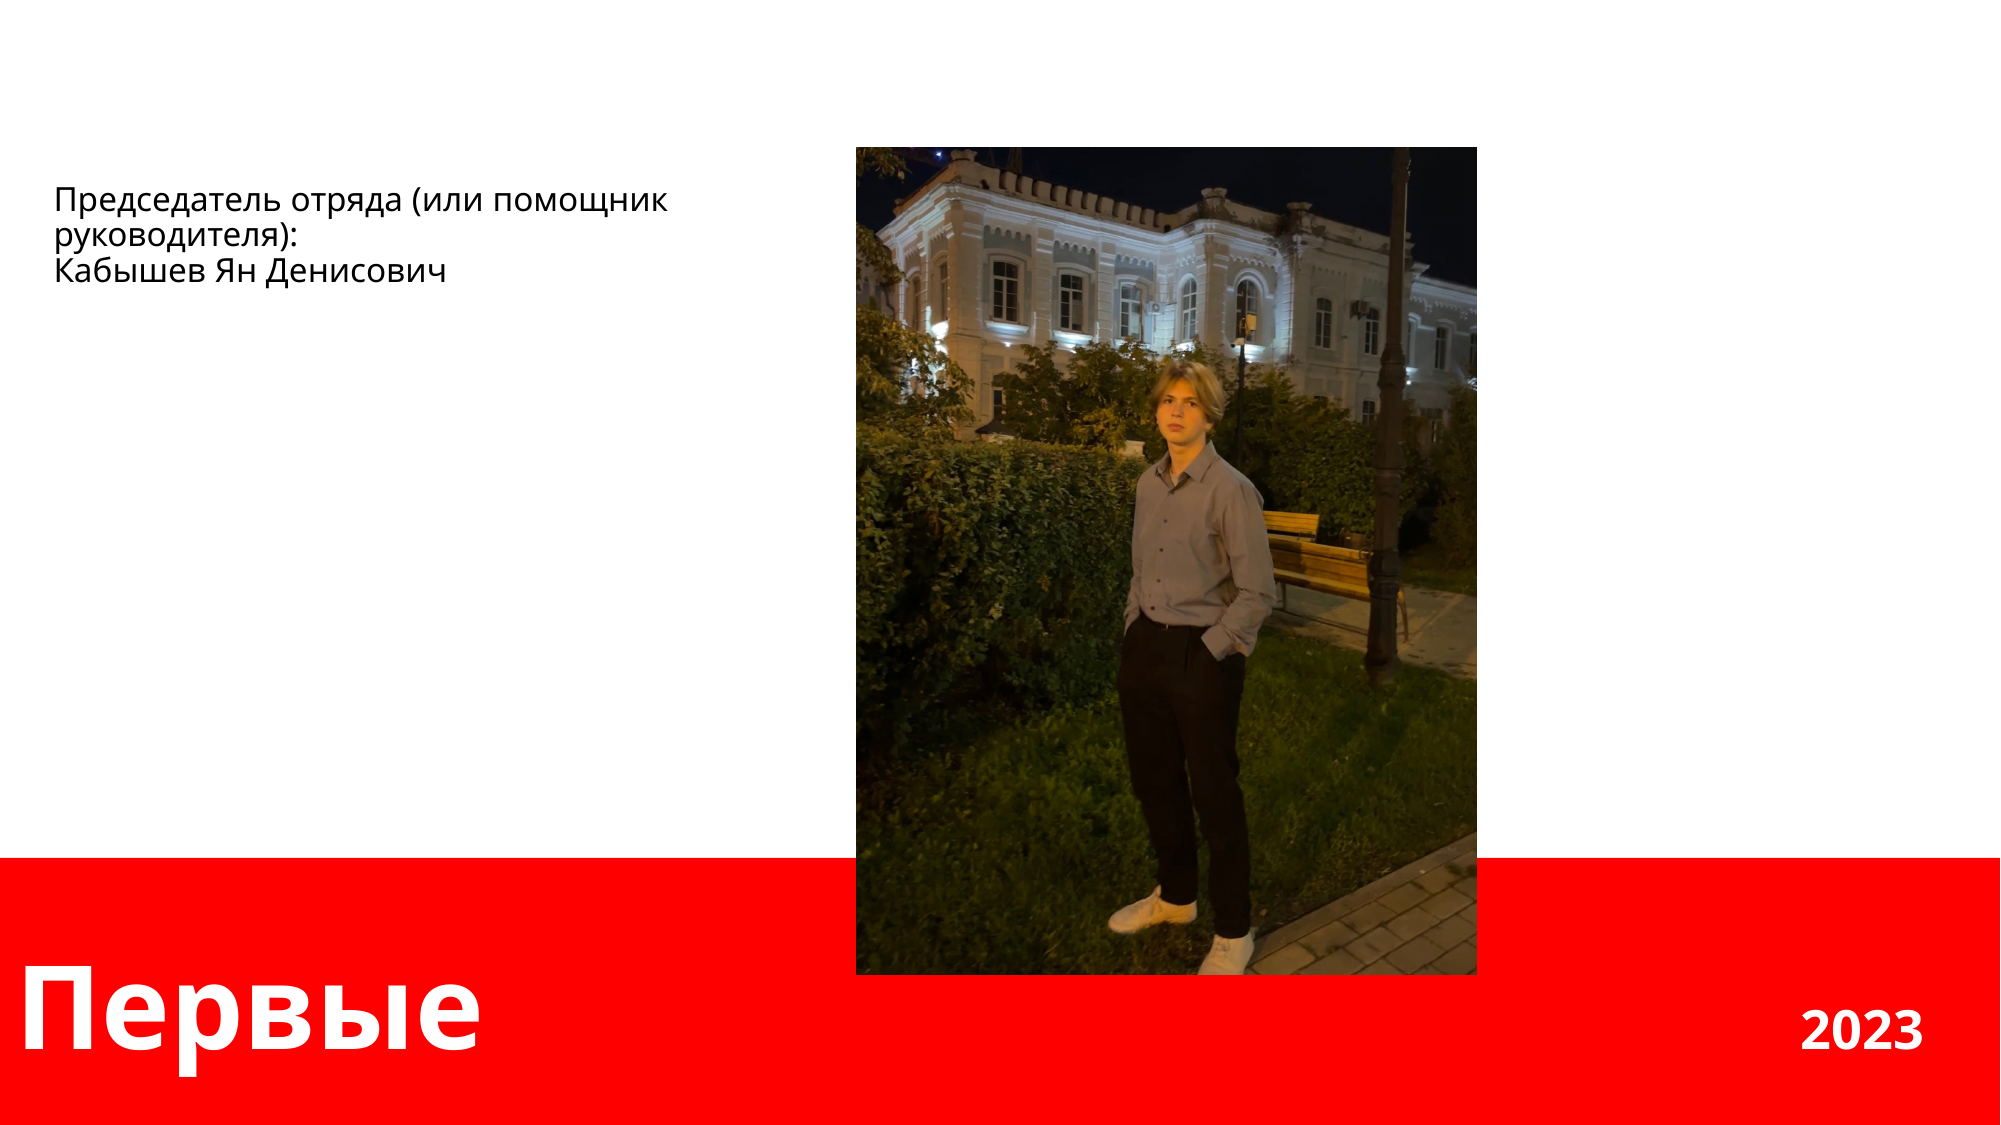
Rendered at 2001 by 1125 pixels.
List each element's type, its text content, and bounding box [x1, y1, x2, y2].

text_box Председатель отряда (или помощник руководителя): Кабышев Ян Денисович [38, 120, 839, 388]
picture [856, 147, 1477, 975]
list Первые 2023 [0, 857, 2000, 1125]
